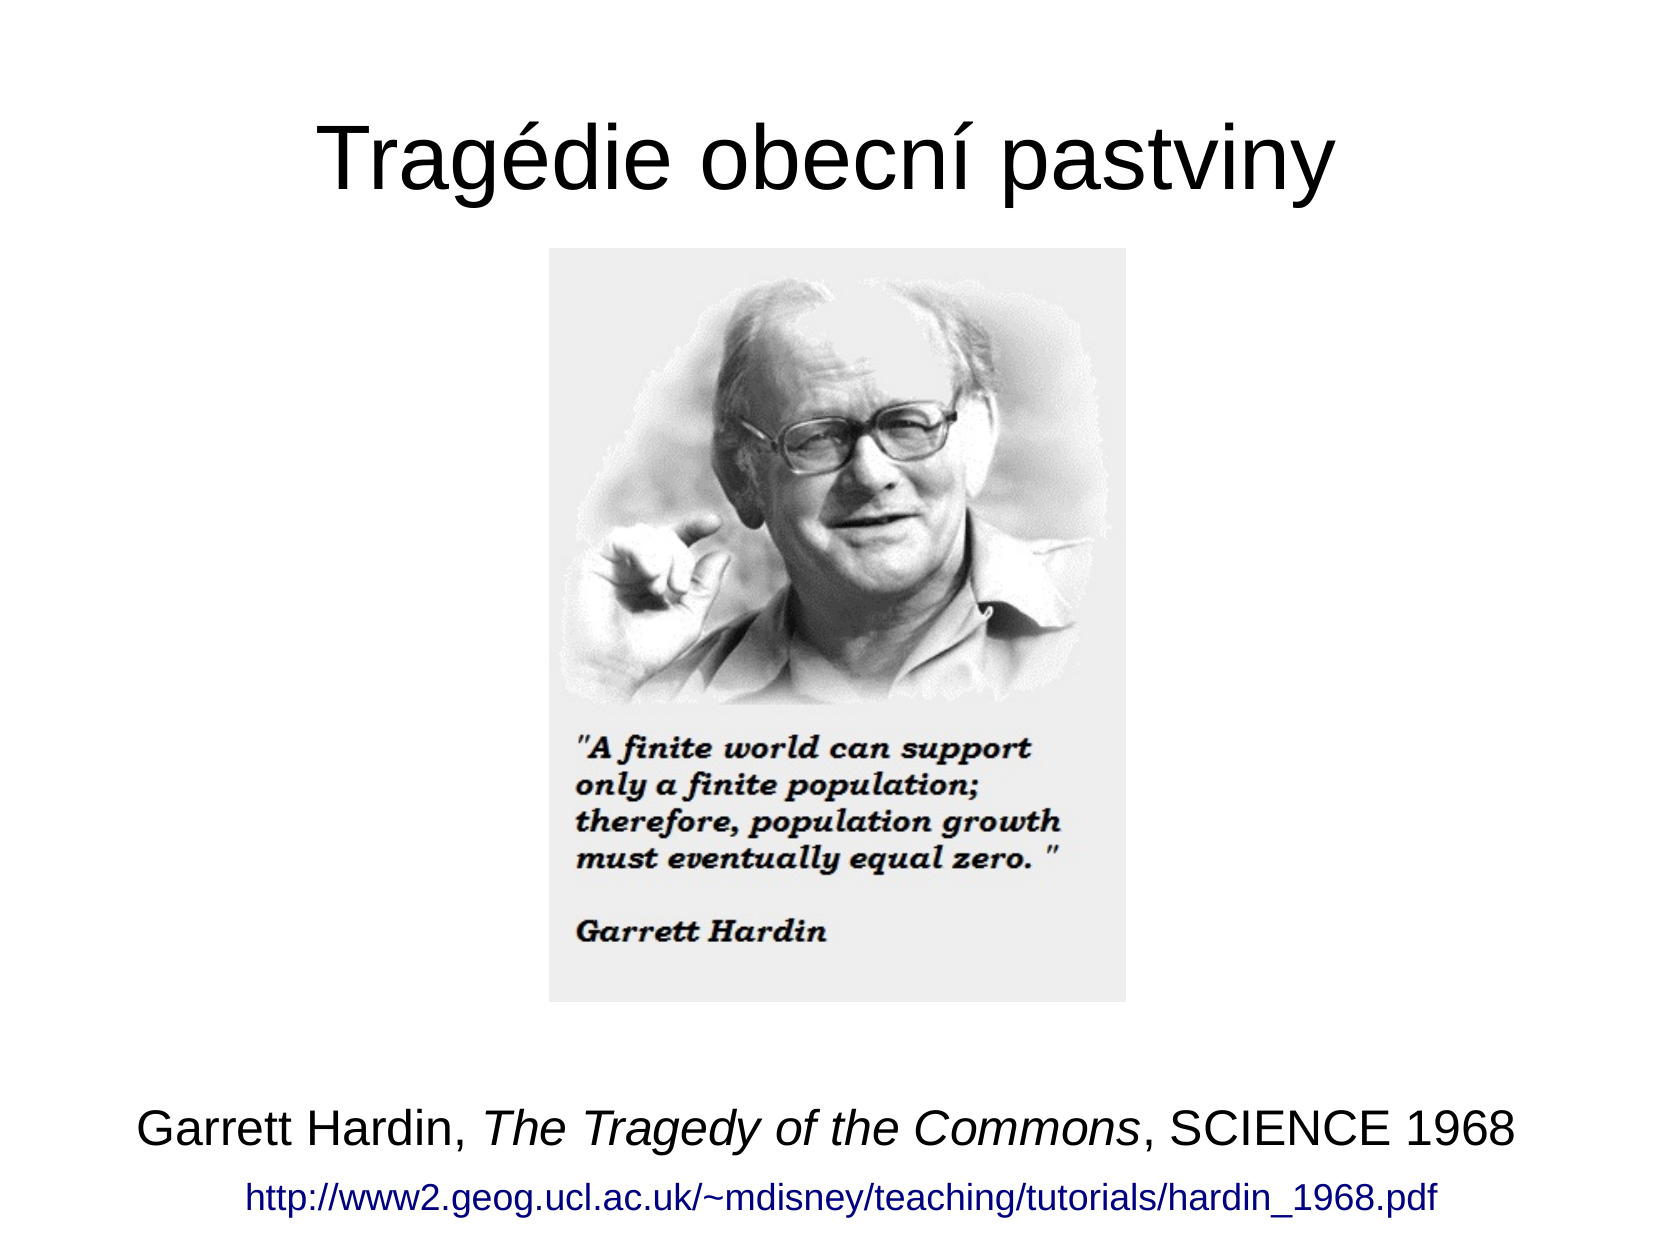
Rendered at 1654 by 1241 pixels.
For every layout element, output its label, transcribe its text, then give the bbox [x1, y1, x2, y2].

picture [549, 248, 1126, 1002]
subtitle Garrett Hardin, The Tragedy of the Commons, SCIENCE 1968 [82, 1051, 1571, 1205]
text_box http://www2.geog.ucl.ac.uk/~mdisney/teaching/tutorials/hardin_1968.pdf [230, 1169, 1453, 1227]
title Tragédie obecní pastviny [82, 49, 1571, 257]
